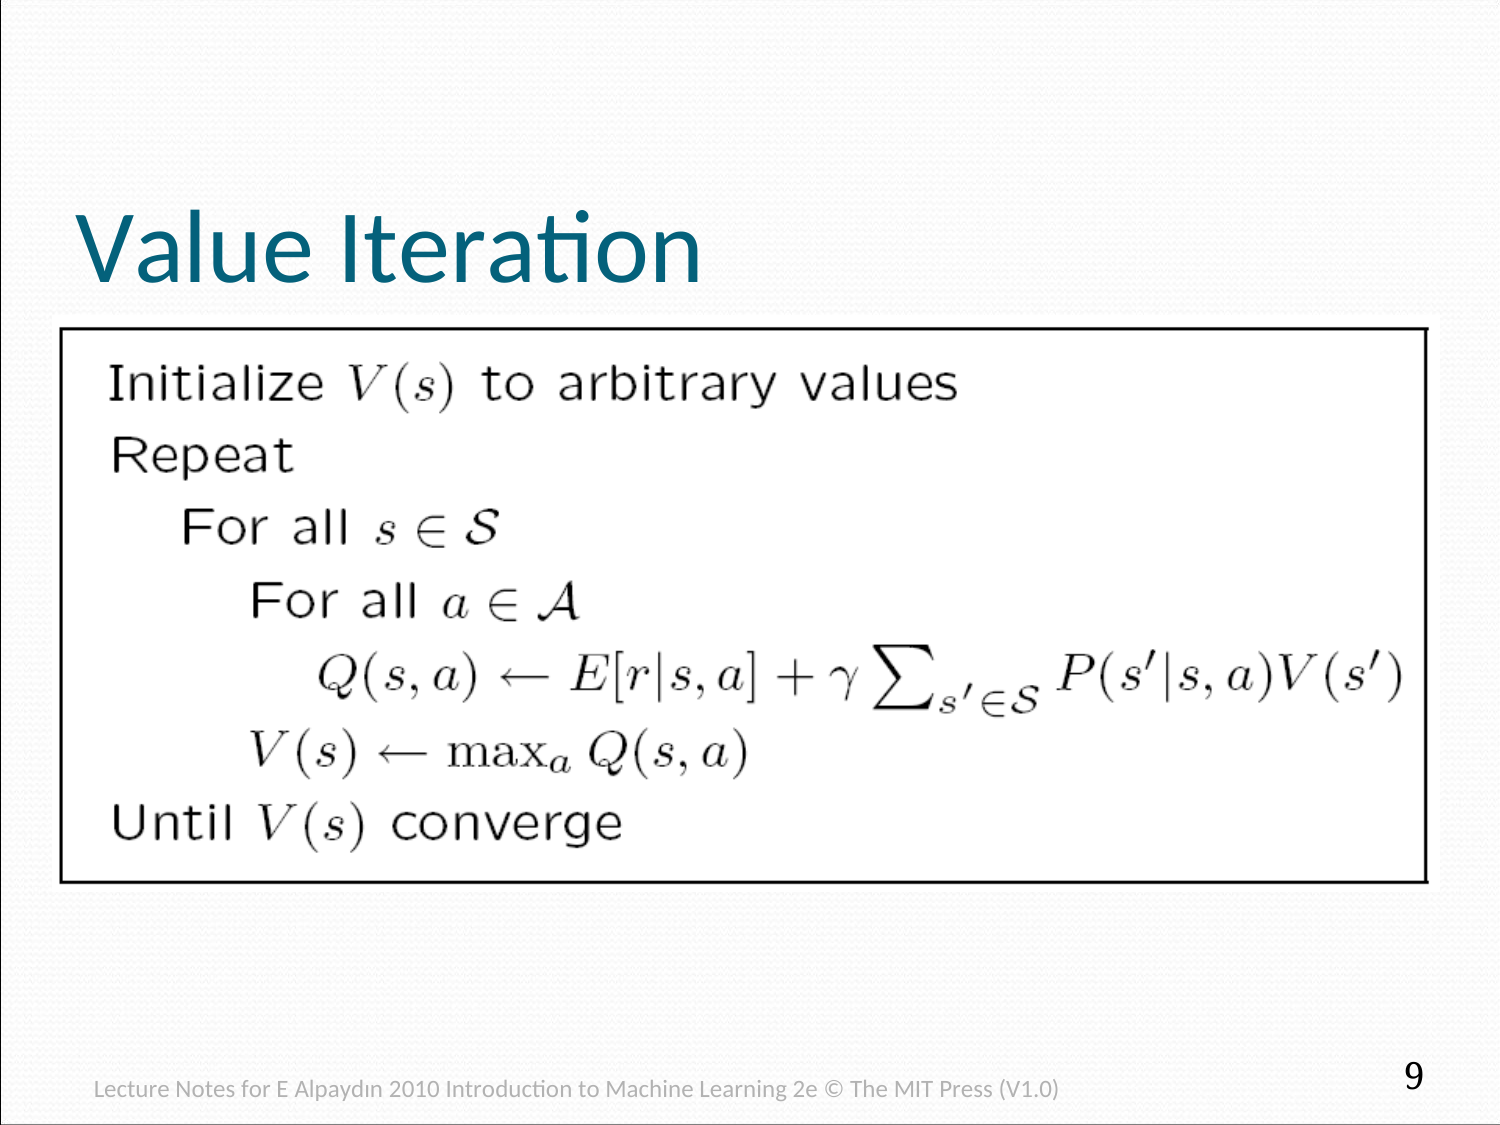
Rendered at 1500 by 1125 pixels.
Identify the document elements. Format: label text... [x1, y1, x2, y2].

text_box Lecture Notes for E Alpaydın 2010 Introduction to Machine Learning 2e © The MIT Press (V1.0) [93, 1042, 1254, 1103]
title Value Iteration [75, 115, 1426, 304]
text_box <number> [1299, 1042, 1426, 1103]
picture [0, 0, 1500, 1125]
